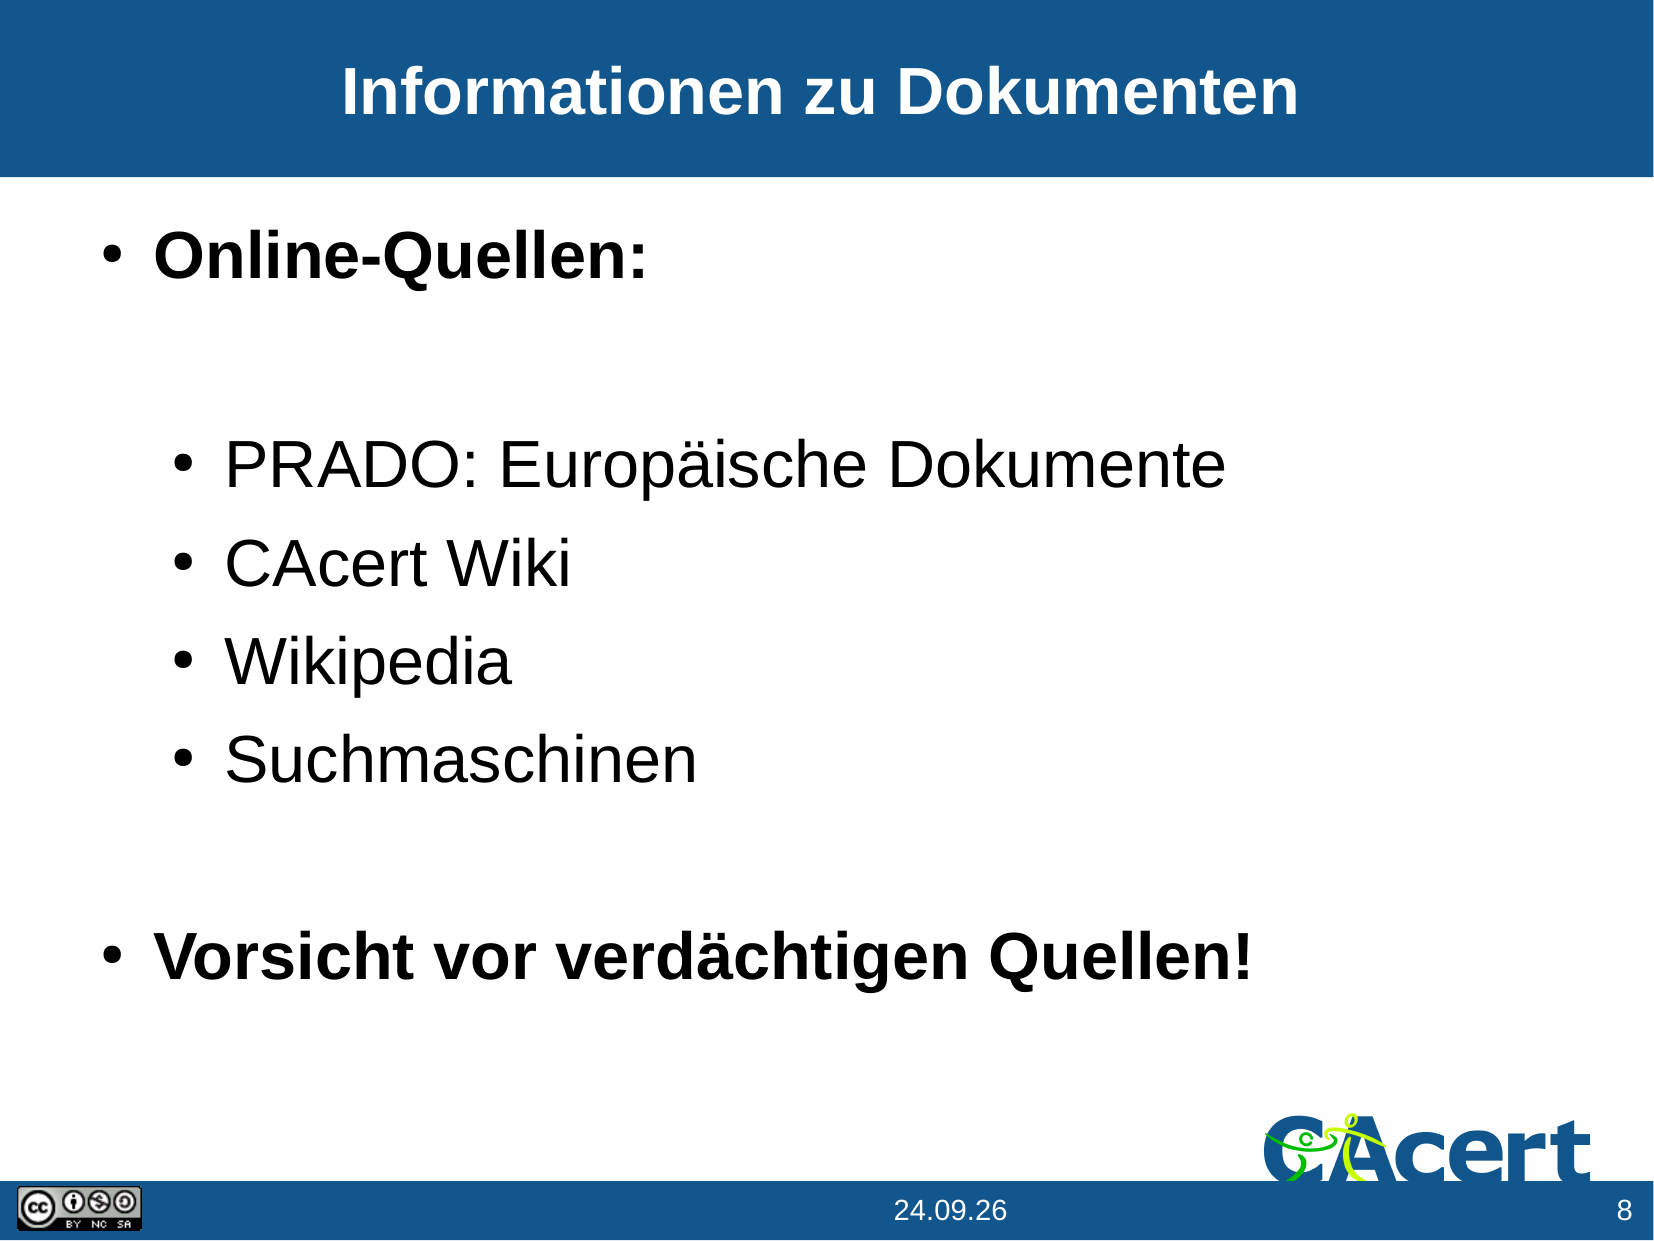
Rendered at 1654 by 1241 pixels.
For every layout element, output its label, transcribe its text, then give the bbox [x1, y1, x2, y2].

picture [17, 1186, 142, 1231]
picture [1263, 1112, 1591, 1181]
list Online-Quellen: PRADO: Europäische Dokumente CAcert Wiki Wikipedia Suchmaschinen Vorsicht vor verdächtigen Quellen! [82, 218, 1571, 1091]
title Informationen zu Dokumenten [76, 17, 1565, 166]
